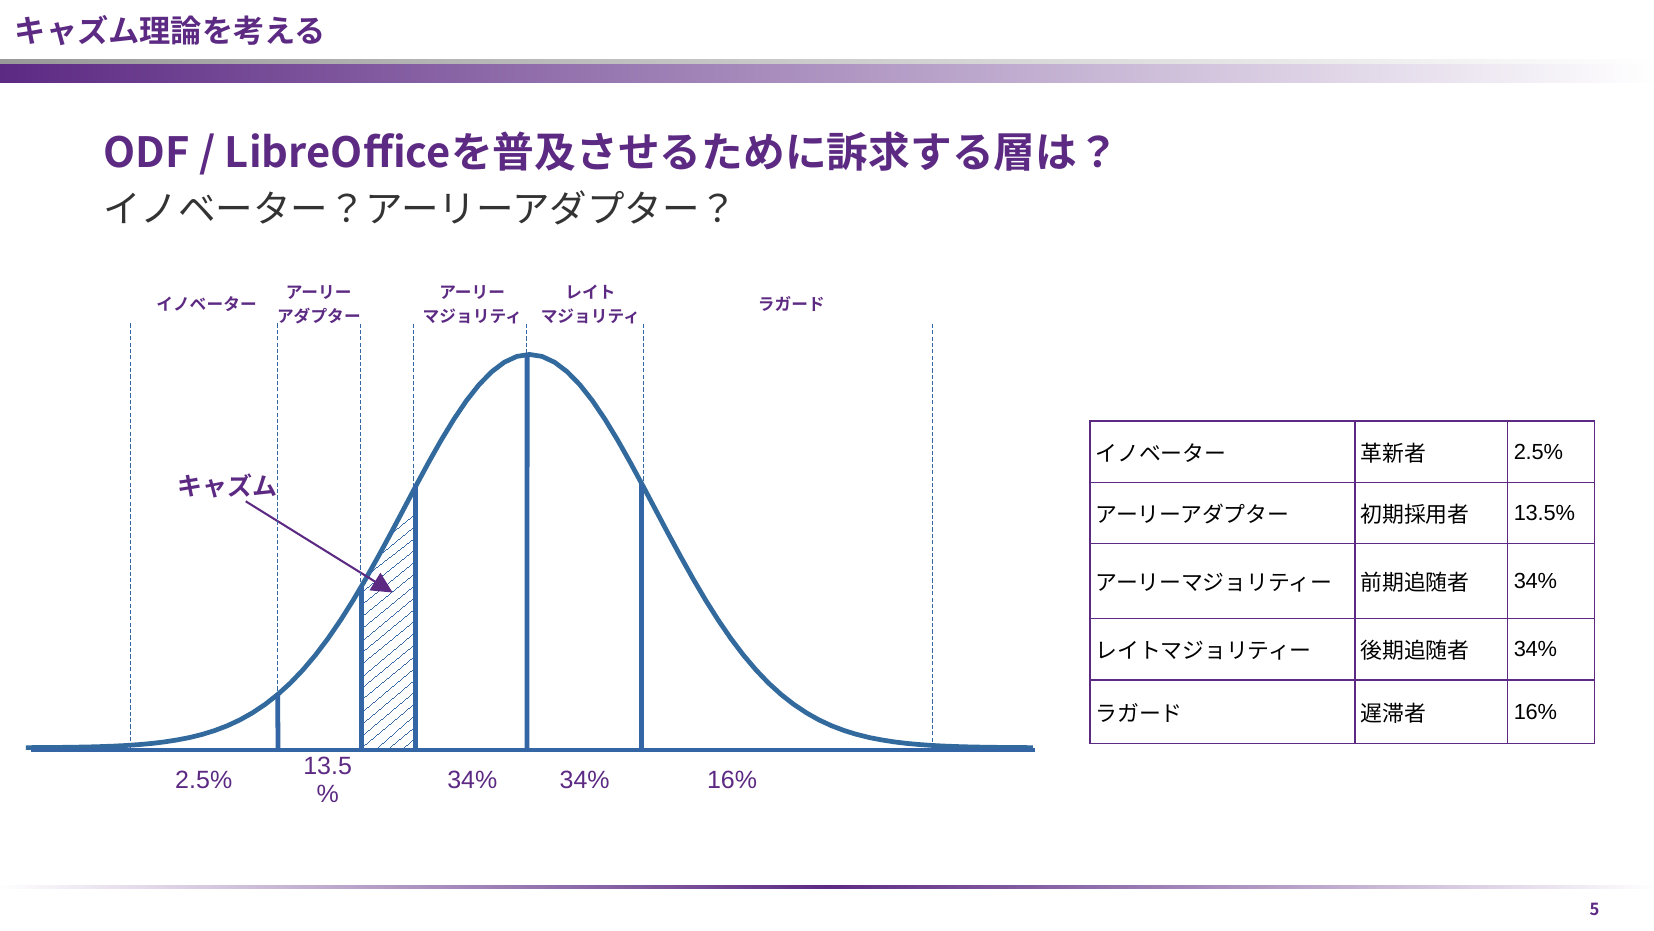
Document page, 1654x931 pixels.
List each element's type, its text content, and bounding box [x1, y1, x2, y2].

text_box [0, 59, 1654, 83]
table_cell 遅滞者 [1356, 681, 1507, 743]
table_cell 34% [1508, 619, 1594, 679]
text_box 16% [643, 750, 821, 810]
table_cell 初期採用者 [1356, 483, 1507, 543]
table_cell 16% [1508, 681, 1594, 743]
text_box ODF / LibreOfficeを普及させるために訴求する層は？ イノベーター？アーリーアダプター？ [88, 111, 1565, 242]
picture [23, 352, 526, 751]
table_cell レイトマジョリティー [1091, 619, 1354, 679]
text_box イノベーター [124, 283, 236, 323]
table_cell ラガード [1091, 681, 1354, 743]
table_cell アーリーアダプター [1091, 483, 1354, 543]
text_box キャズム [153, 454, 302, 514]
text_box 34% [413, 750, 525, 810]
table_header 2.5% [1508, 422, 1594, 482]
text_box 34% [525, 750, 643, 810]
table_cell 34% [1508, 544, 1594, 618]
table_header 革新者 [1356, 422, 1507, 482]
table_cell 13.5% [1508, 483, 1594, 543]
table_cell 前期追随者 [1356, 544, 1507, 618]
picture [527, 352, 1036, 751]
text_box アーリー アダプター [236, 271, 389, 335]
table_cell アーリーマジョリティー [1091, 544, 1354, 618]
text_box レイト マジョリティ [507, 271, 643, 336]
table_cell 後期追随者 [1356, 619, 1507, 679]
text_box 13.5% [277, 744, 378, 815]
text_box キャズム理論を考える [0, 0, 1376, 59]
table_header イノベーター [1091, 422, 1354, 482]
text_box <番号> [1535, 888, 1654, 928]
text_box 2.5% [130, 750, 277, 810]
text_box [0, 885, 1654, 889]
text_box アーリー マジョリティ [389, 271, 507, 335]
text_box ラガード [643, 271, 939, 336]
